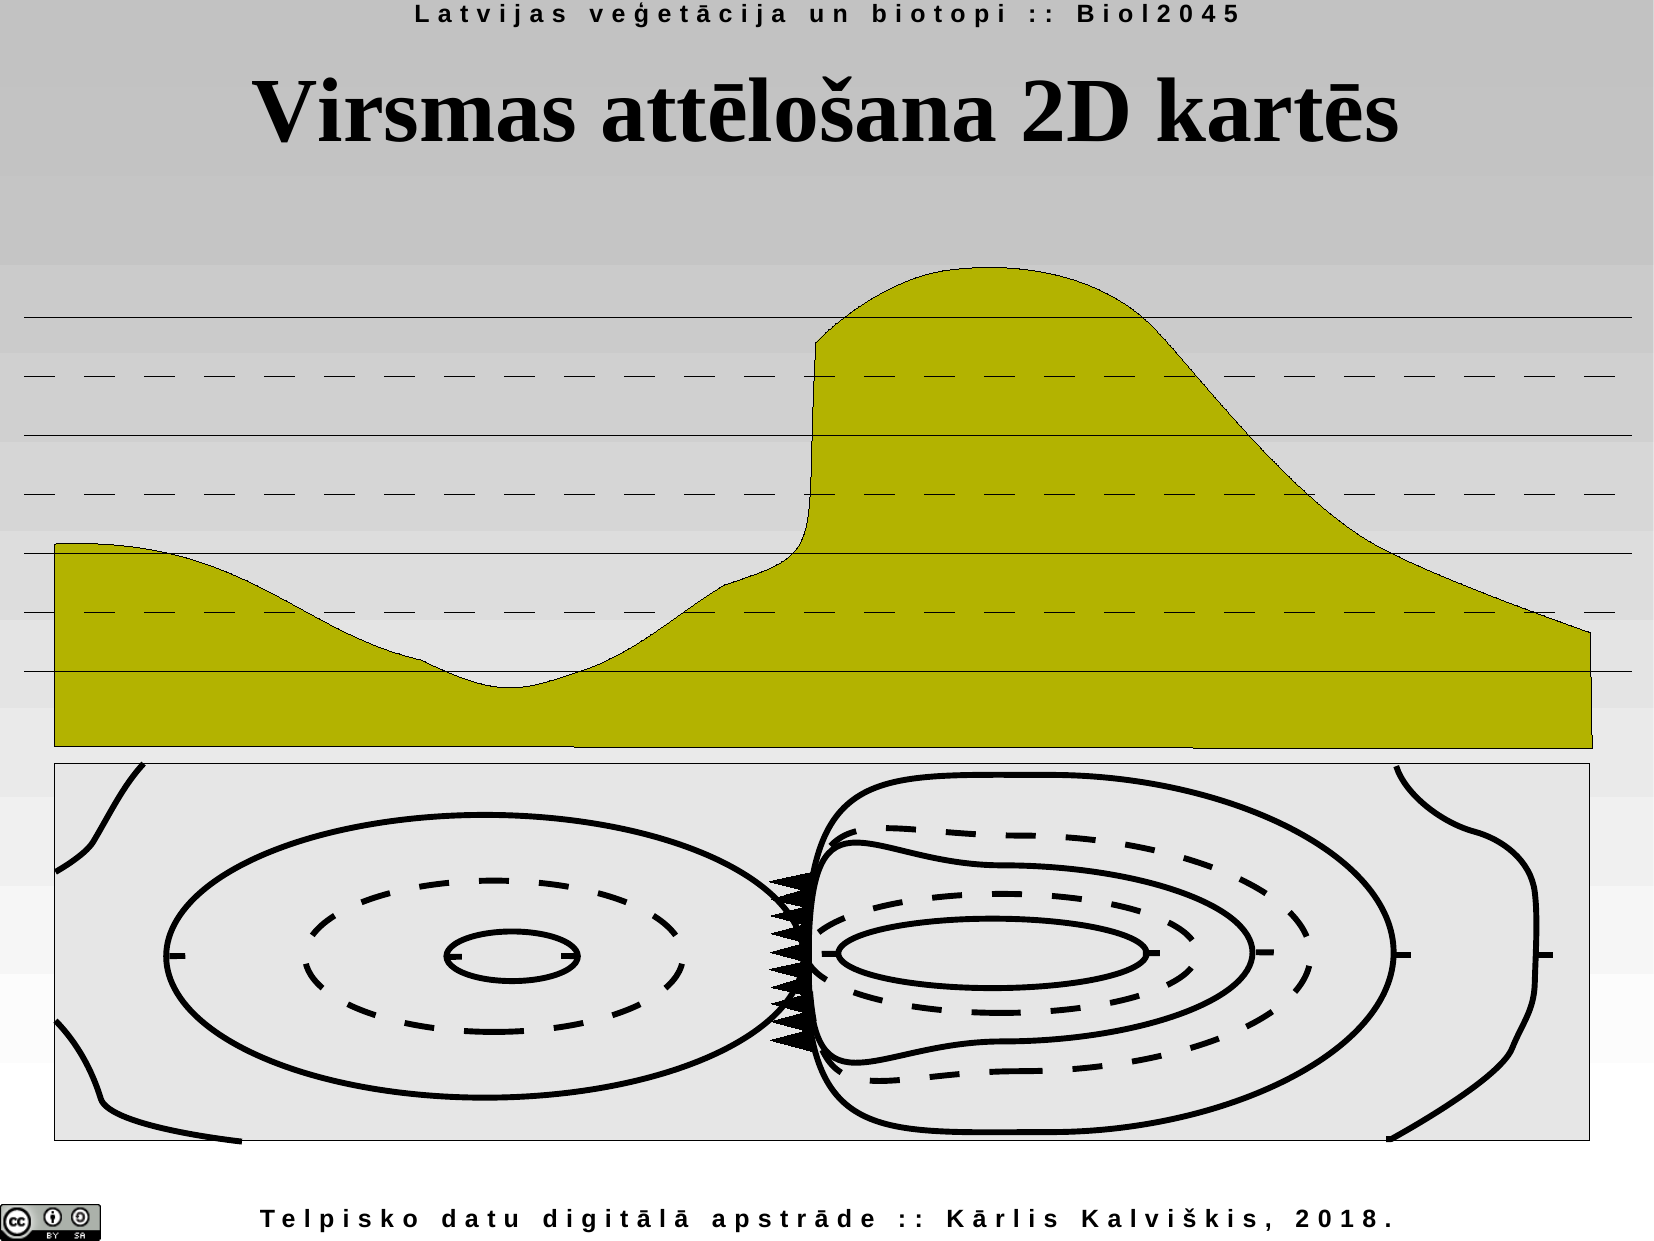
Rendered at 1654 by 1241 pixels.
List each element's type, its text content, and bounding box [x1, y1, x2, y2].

text_box [792, 436, 1392, 553]
text_box [54, 763, 1590, 1141]
picture [176, 554, 790, 671]
text_box [844, 267, 1143, 317]
text_box [54, 554, 446, 671]
picture [450, 672, 574, 687]
picture [0, 328, 1654, 1241]
text_box [812, 318, 1249, 435]
text_box [54, 763, 139, 868]
text_box [54, 543, 168, 553]
picture [0, 0, 1654, 59]
title Virsmas attēlošana 2D kartēs [0, 59, 1654, 328]
text_box [580, 554, 1591, 671]
text_box [54, 1025, 208, 1141]
text_box [54, 672, 1593, 749]
